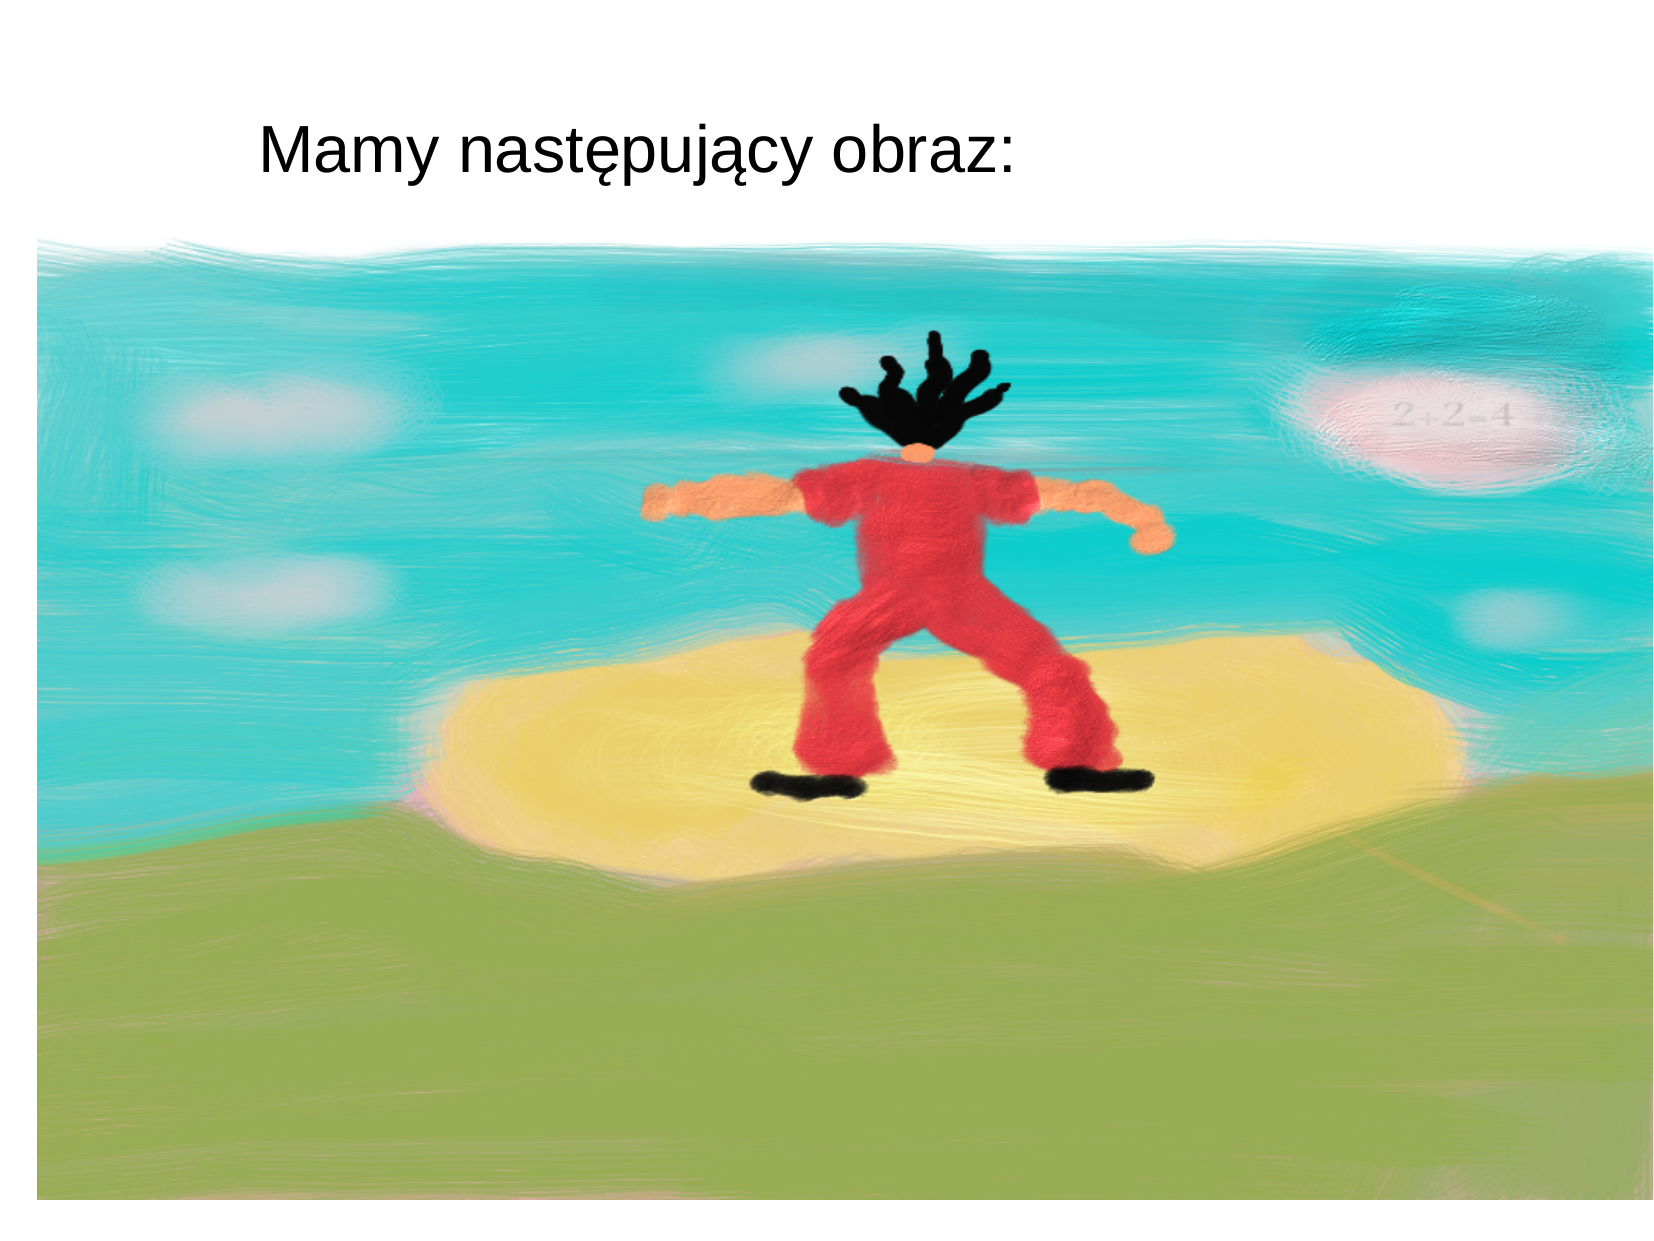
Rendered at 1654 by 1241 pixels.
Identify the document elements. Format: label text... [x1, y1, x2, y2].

picture [37, 224, 1654, 1201]
list Mamy następujący obraz: [187, 112, 1600, 188]
